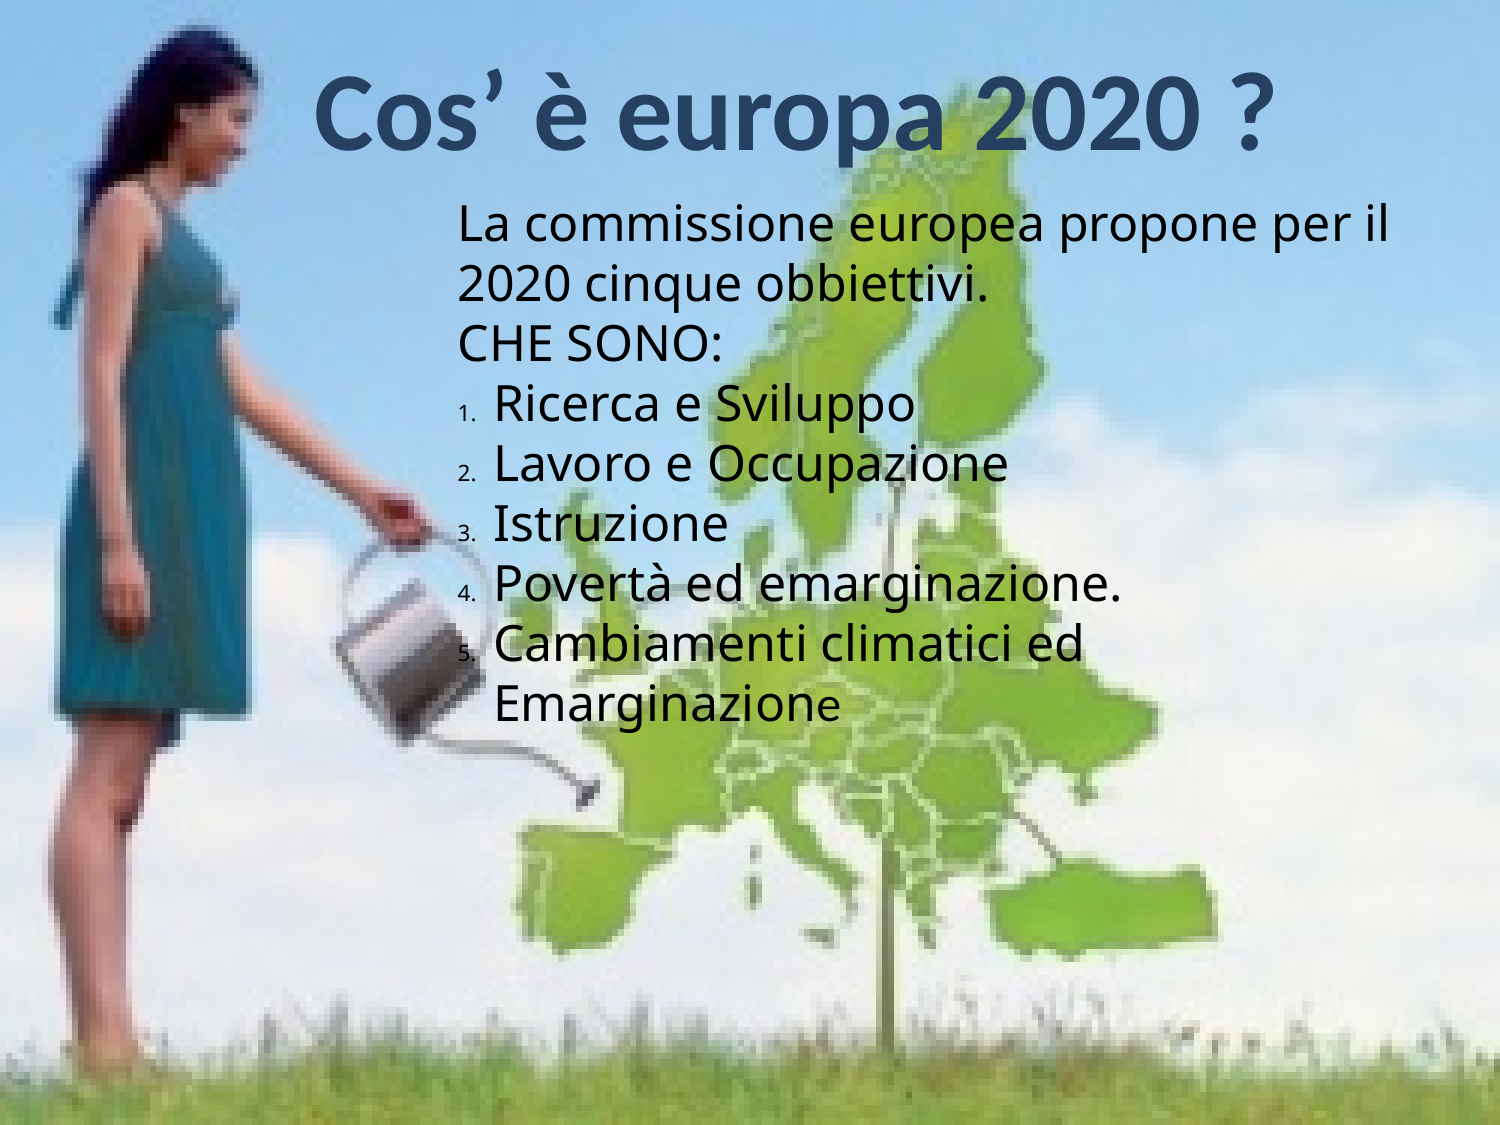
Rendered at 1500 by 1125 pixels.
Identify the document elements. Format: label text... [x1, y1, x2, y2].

text_box Cos’ è europa 2020 ? [242, 30, 1353, 181]
picture [0, 0, 1500, 1125]
text_box La commissione europea propone per il 2020 cinque obbiettivi. CHE SONO: Ricerca e Sviluppo Lavoro e Occupazione Istruzione Povertà ed emarginazione. Cambiamenti climatici ed Emarginazione [442, 184, 1424, 725]
